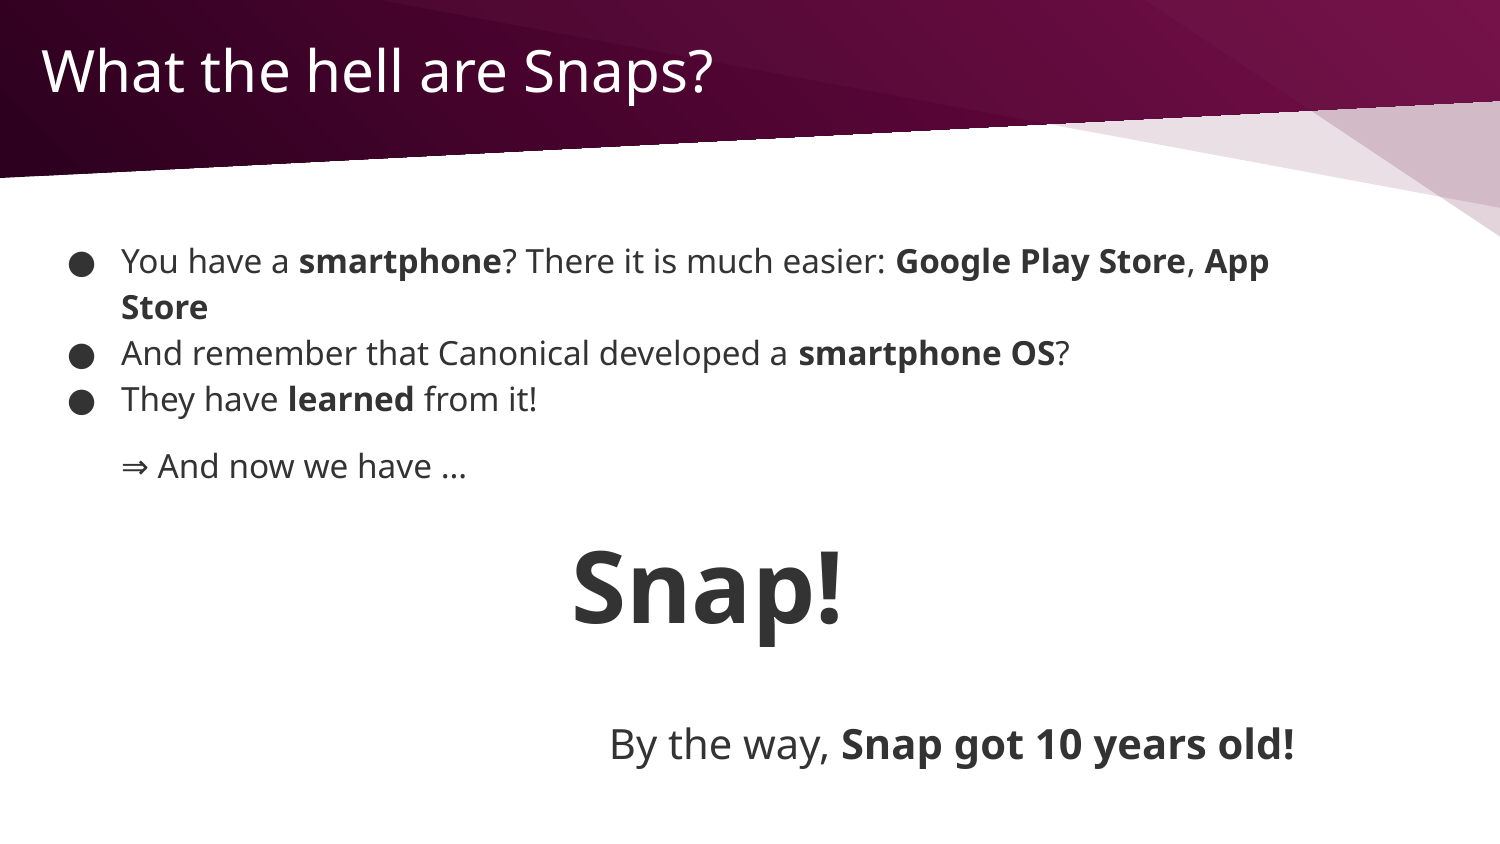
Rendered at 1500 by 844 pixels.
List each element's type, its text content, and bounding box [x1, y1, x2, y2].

list You have a smartphone? There it is much easier: Google Play Store, App Store And remember that Canonical developed a smartphone OS? They have learned from it! ⇒ And now we have … Snap! By the way, Snap got 10 years old! [35, 229, 1324, 789]
title What the hell are Snaps? [41, 5, 1336, 134]
